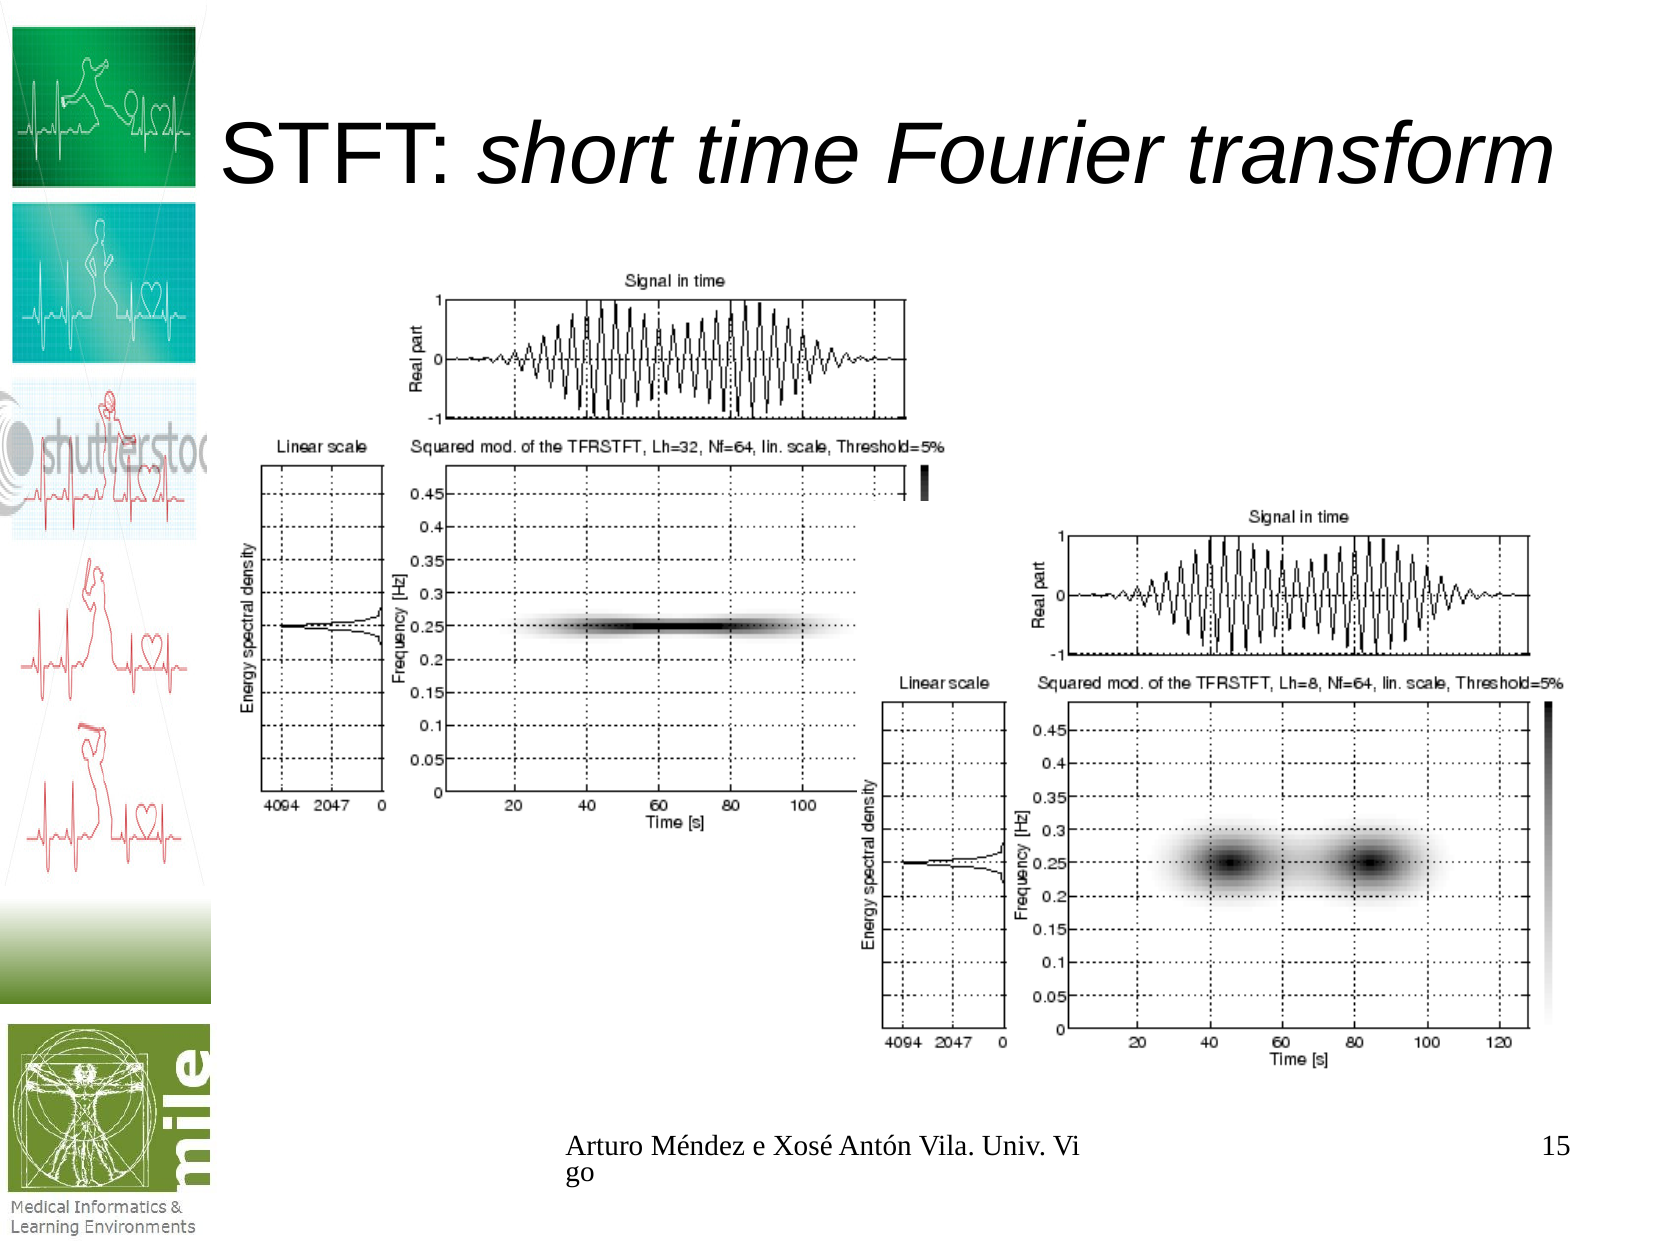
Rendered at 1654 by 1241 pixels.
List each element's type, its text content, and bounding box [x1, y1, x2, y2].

picture [0, 0, 207, 886]
title STFT: short time Fourier transform [206, 49, 1571, 257]
picture [0, 1008, 228, 1241]
picture [236, 265, 1565, 1070]
